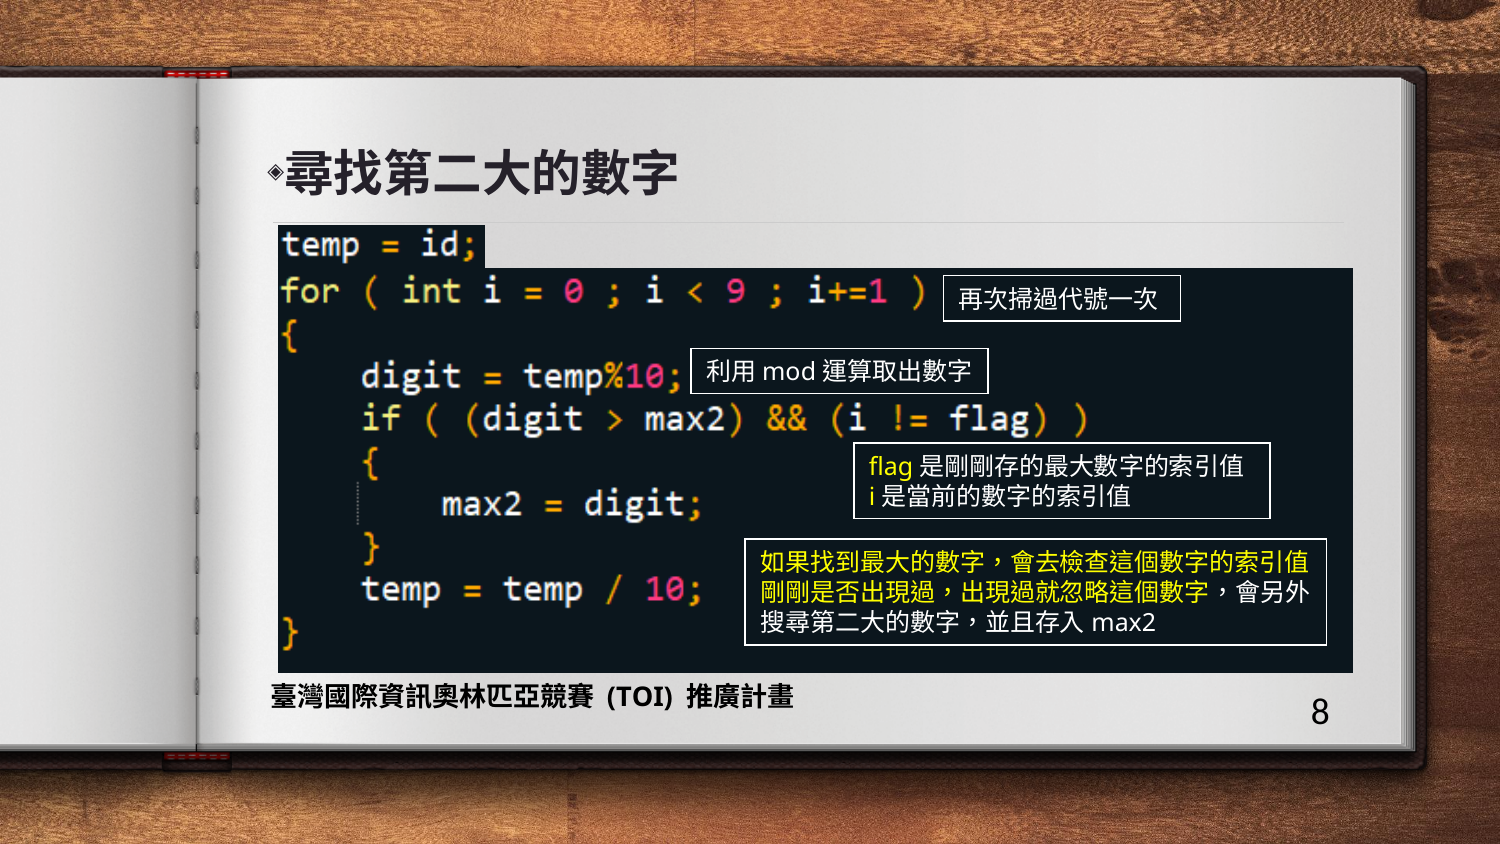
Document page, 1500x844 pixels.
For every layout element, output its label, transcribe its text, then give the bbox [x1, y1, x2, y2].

text_box 如果找到最大的數字，會去檢查這個數字的索引值剛剛是否出現過，出現過就忽略這個數字，會另外搜尋第二大的數字，並且存入max2 [745, 539, 1327, 646]
text_box 再次掃過代號一次 [943, 275, 1181, 322]
text_box flag是剛剛存的最大數字的索引值 i是當前的數字的索引值 [853, 442, 1271, 519]
picture [278, 225, 1353, 673]
text_box [1295, 672, 1386, 737]
list 尋找第二大的數字 [252, 126, 746, 216]
text_box 利用mod運算取出數字 [691, 348, 988, 394]
